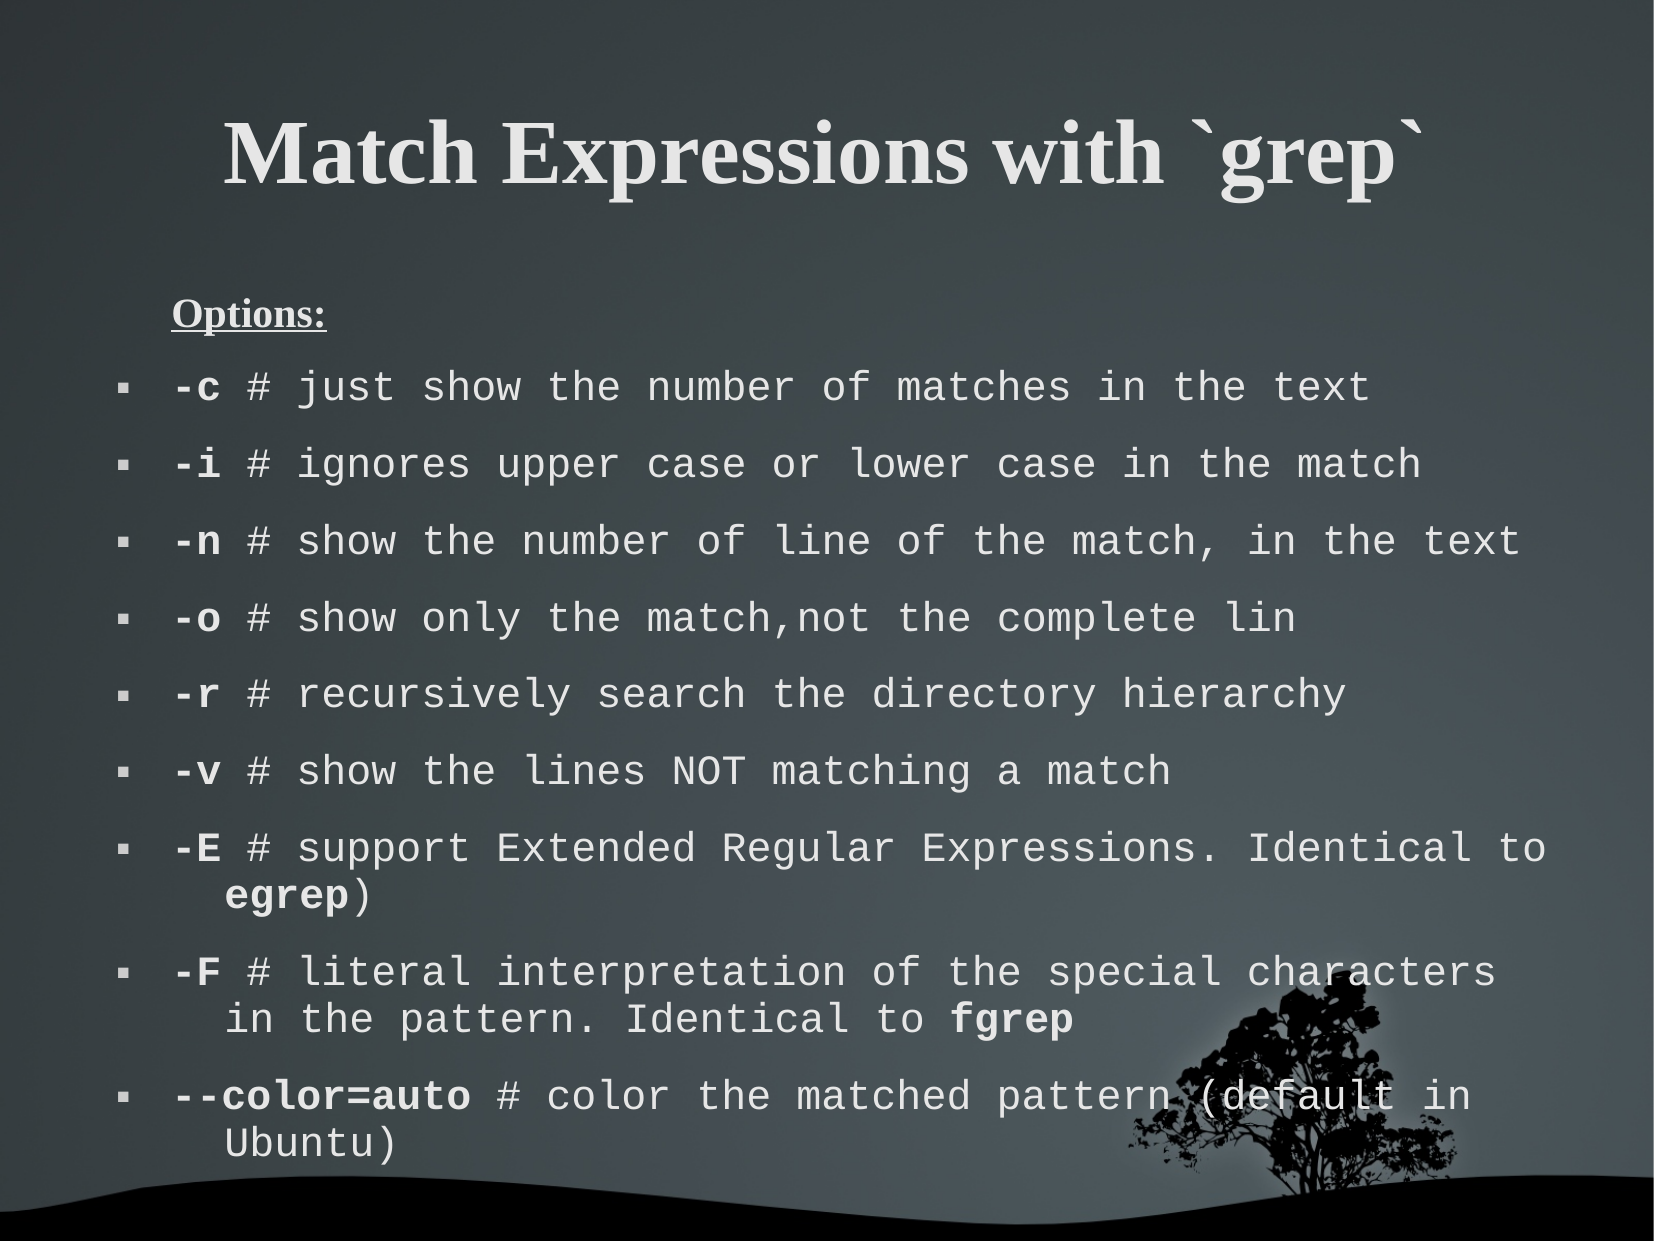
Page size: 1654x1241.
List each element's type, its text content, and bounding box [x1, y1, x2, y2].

list Options: -c # just show the number of matches in the text -i # ignores upper case or lower case in the match -n # show the number of line of the match, in the text -o # show only the match,not the complete lin -r # recursively search the directory hierarchy -v # show the lines NOT matching a match -E # support Extended Regular Expressions. Identical to egrep) -F # literal interpretation of the special characters in the pattern. Identical to fgrep --color=auto # color the matched pattern (default in Ubuntu) [82, 290, 1571, 1207]
picture [0, 0, 1654, 1241]
title Match Expressions with `grep` [82, 33, 1571, 273]
